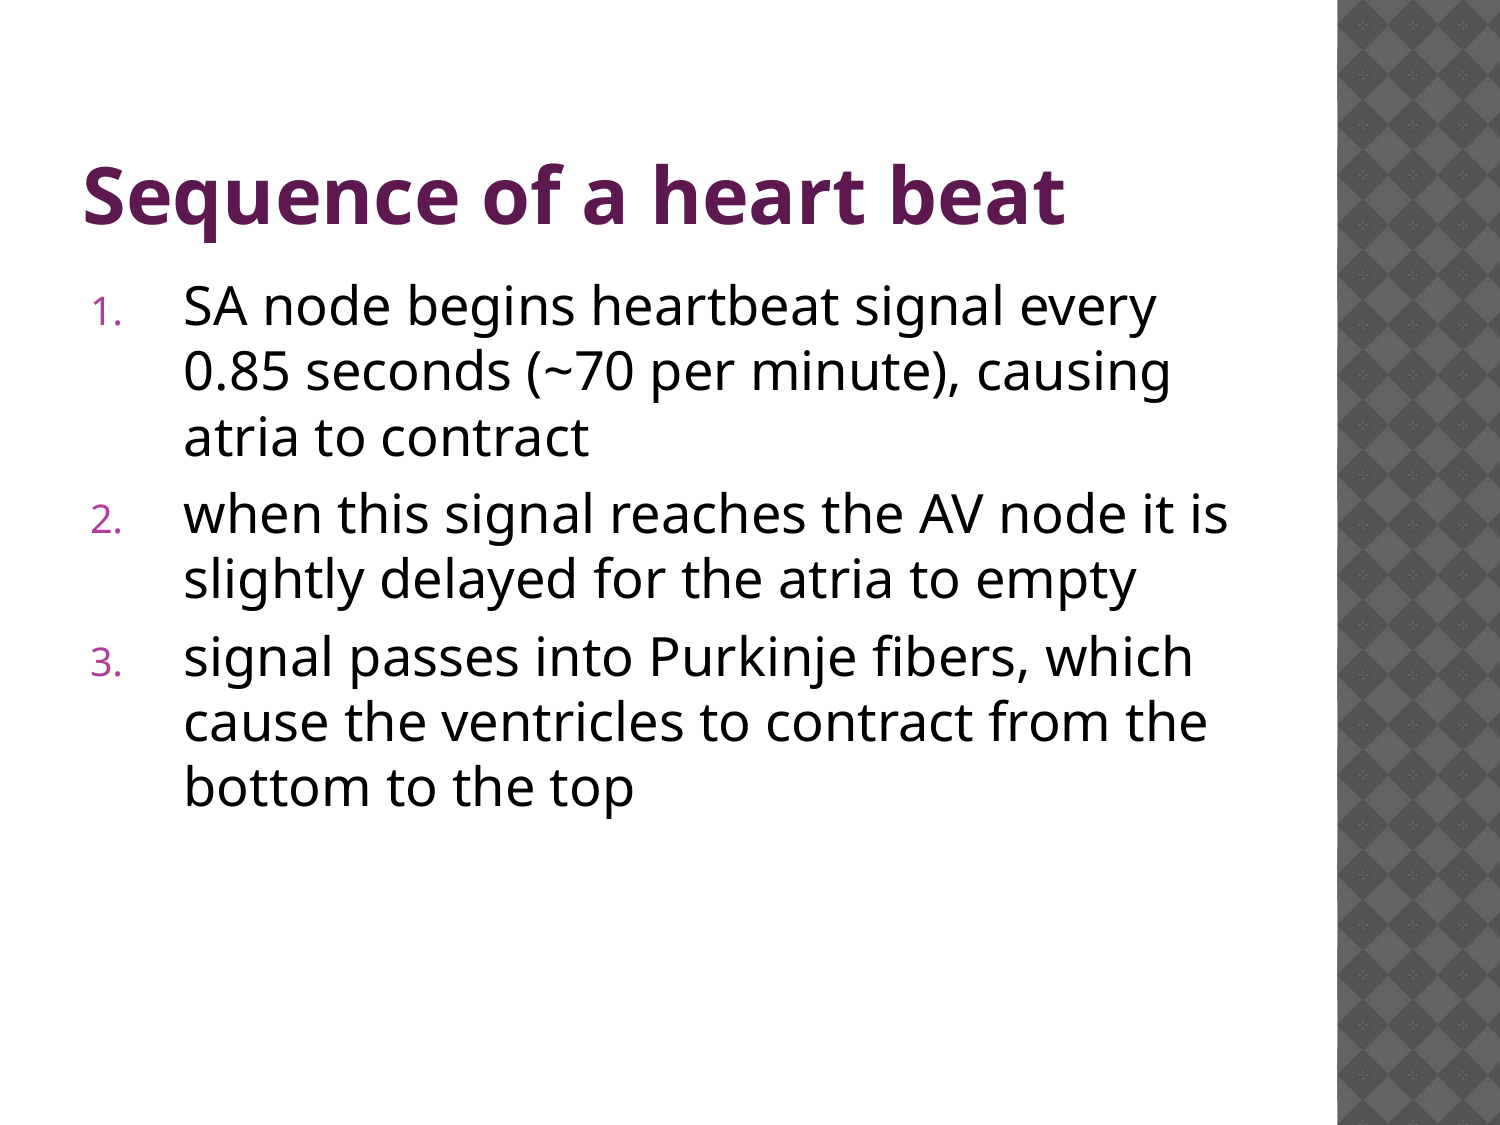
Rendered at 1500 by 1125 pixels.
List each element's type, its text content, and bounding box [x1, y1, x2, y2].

picture [1337, 0, 1500, 1125]
list SA node begins heartbeat signal every 0.85 seconds (~70 per minute), causing atria to contract when this signal reaches the AV node it is slightly delayed for the atria to empty signal passes into Purkinje fibers, which cause the ventricles to contract from the bottom to the top [75, 264, 1263, 1060]
title Sequence of a heart beat [75, 52, 1263, 240]
